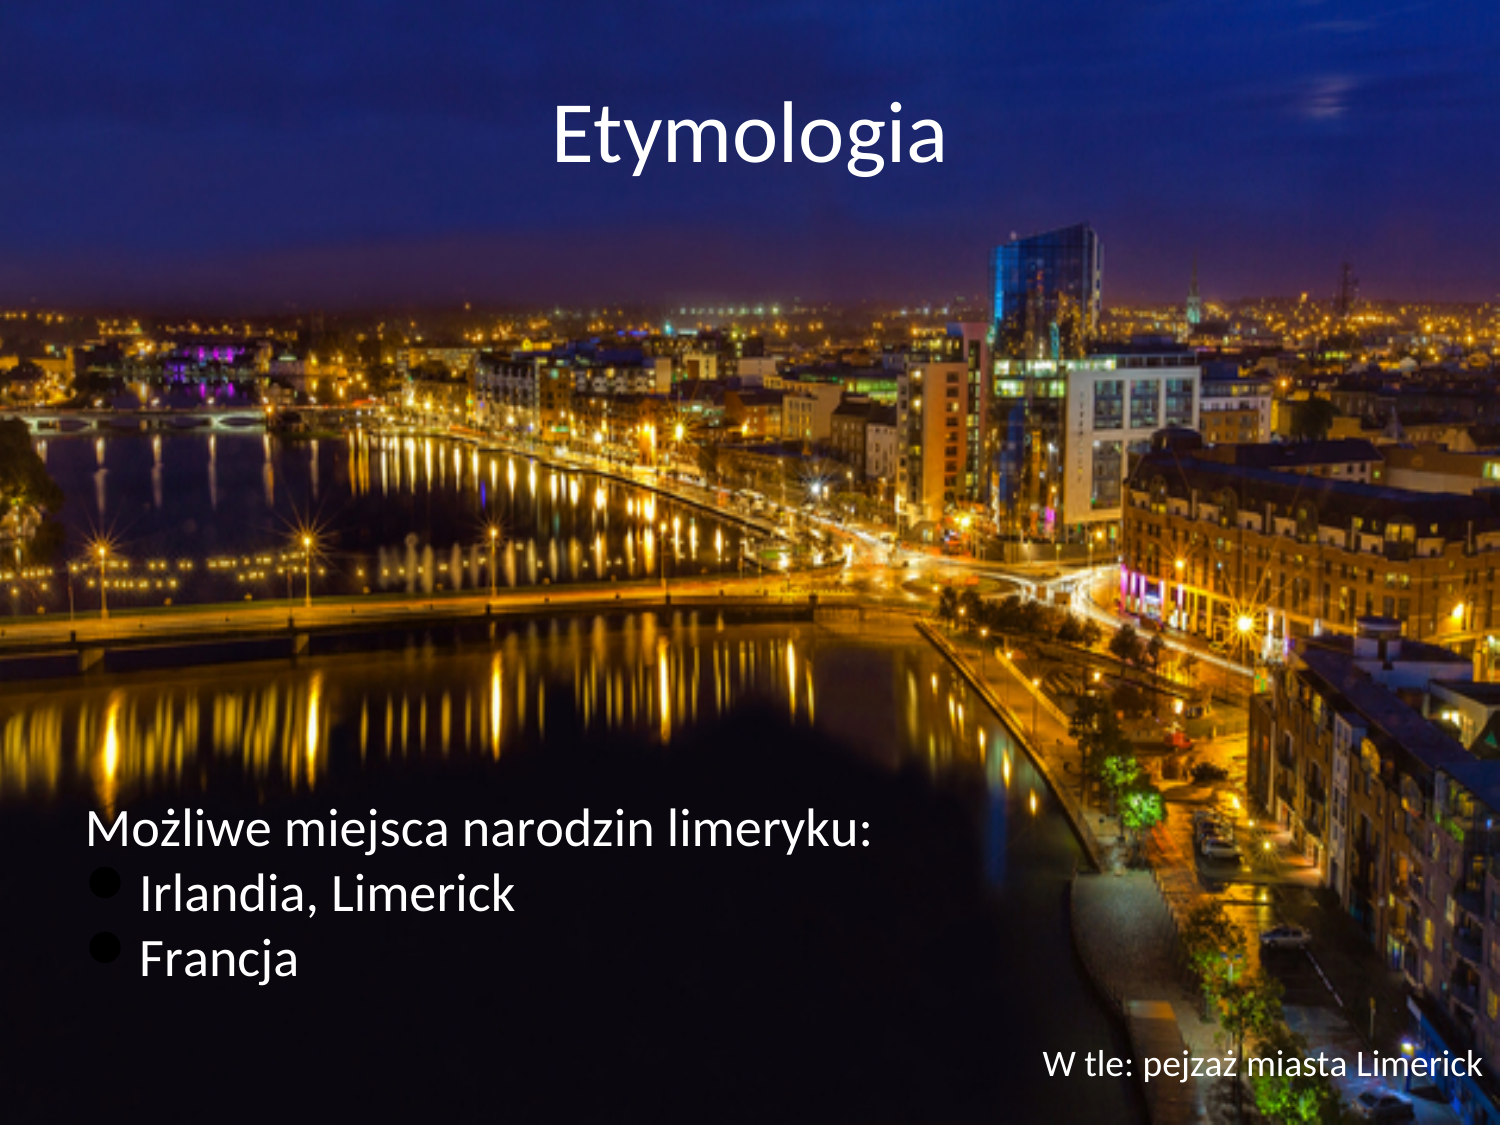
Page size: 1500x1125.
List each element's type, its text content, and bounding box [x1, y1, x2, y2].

text_box W tle: pejzaż miasta Limerick [1027, 1031, 1497, 1091]
text_box Etymologia [75, 24, 1425, 188]
picture [0, 0, 1500, 1125]
text_box Możliwe miejsca narodzin limeryku: Irlandia, Limerick Francja [70, 785, 1090, 1125]
